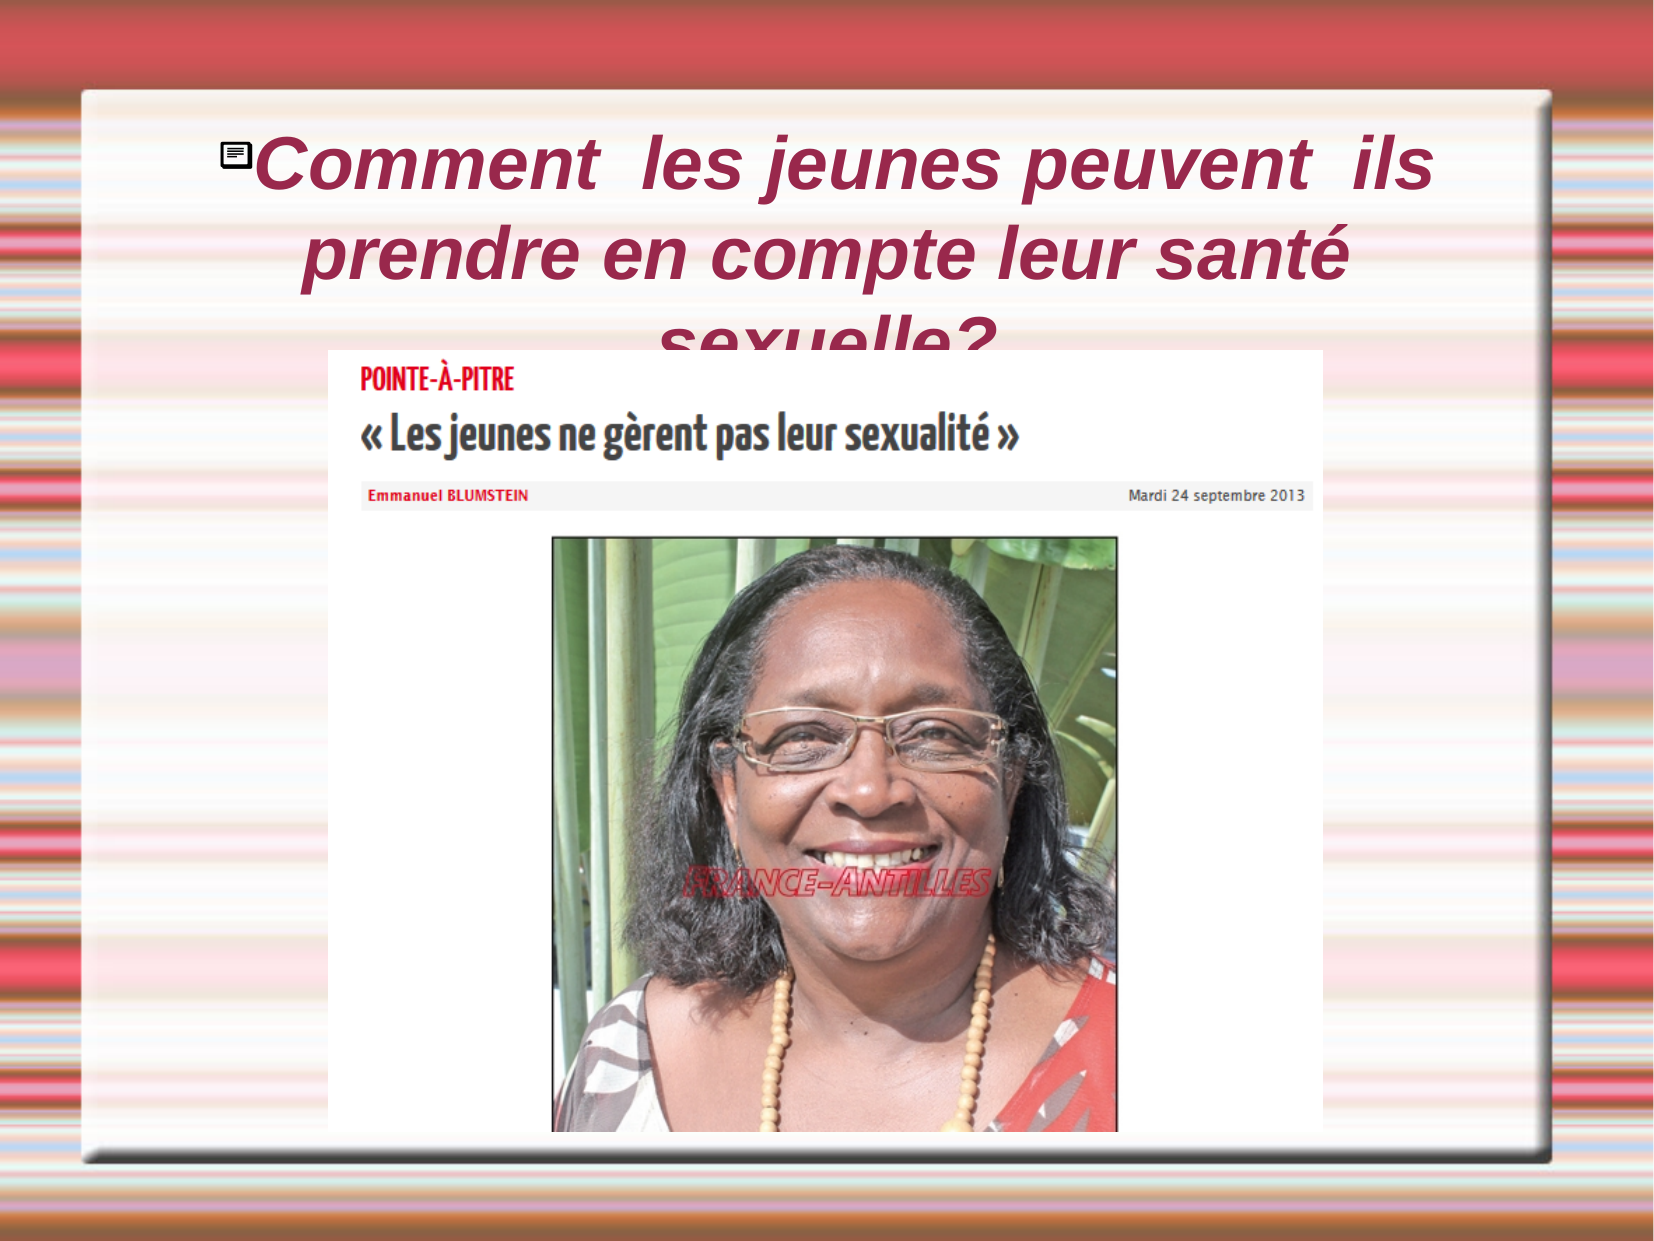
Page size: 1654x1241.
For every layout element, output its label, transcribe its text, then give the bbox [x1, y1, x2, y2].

picture [328, 350, 1323, 1133]
title Comment les jeunes peuvent ils prendre en compte leur santé sexuelle? [121, 114, 1534, 322]
